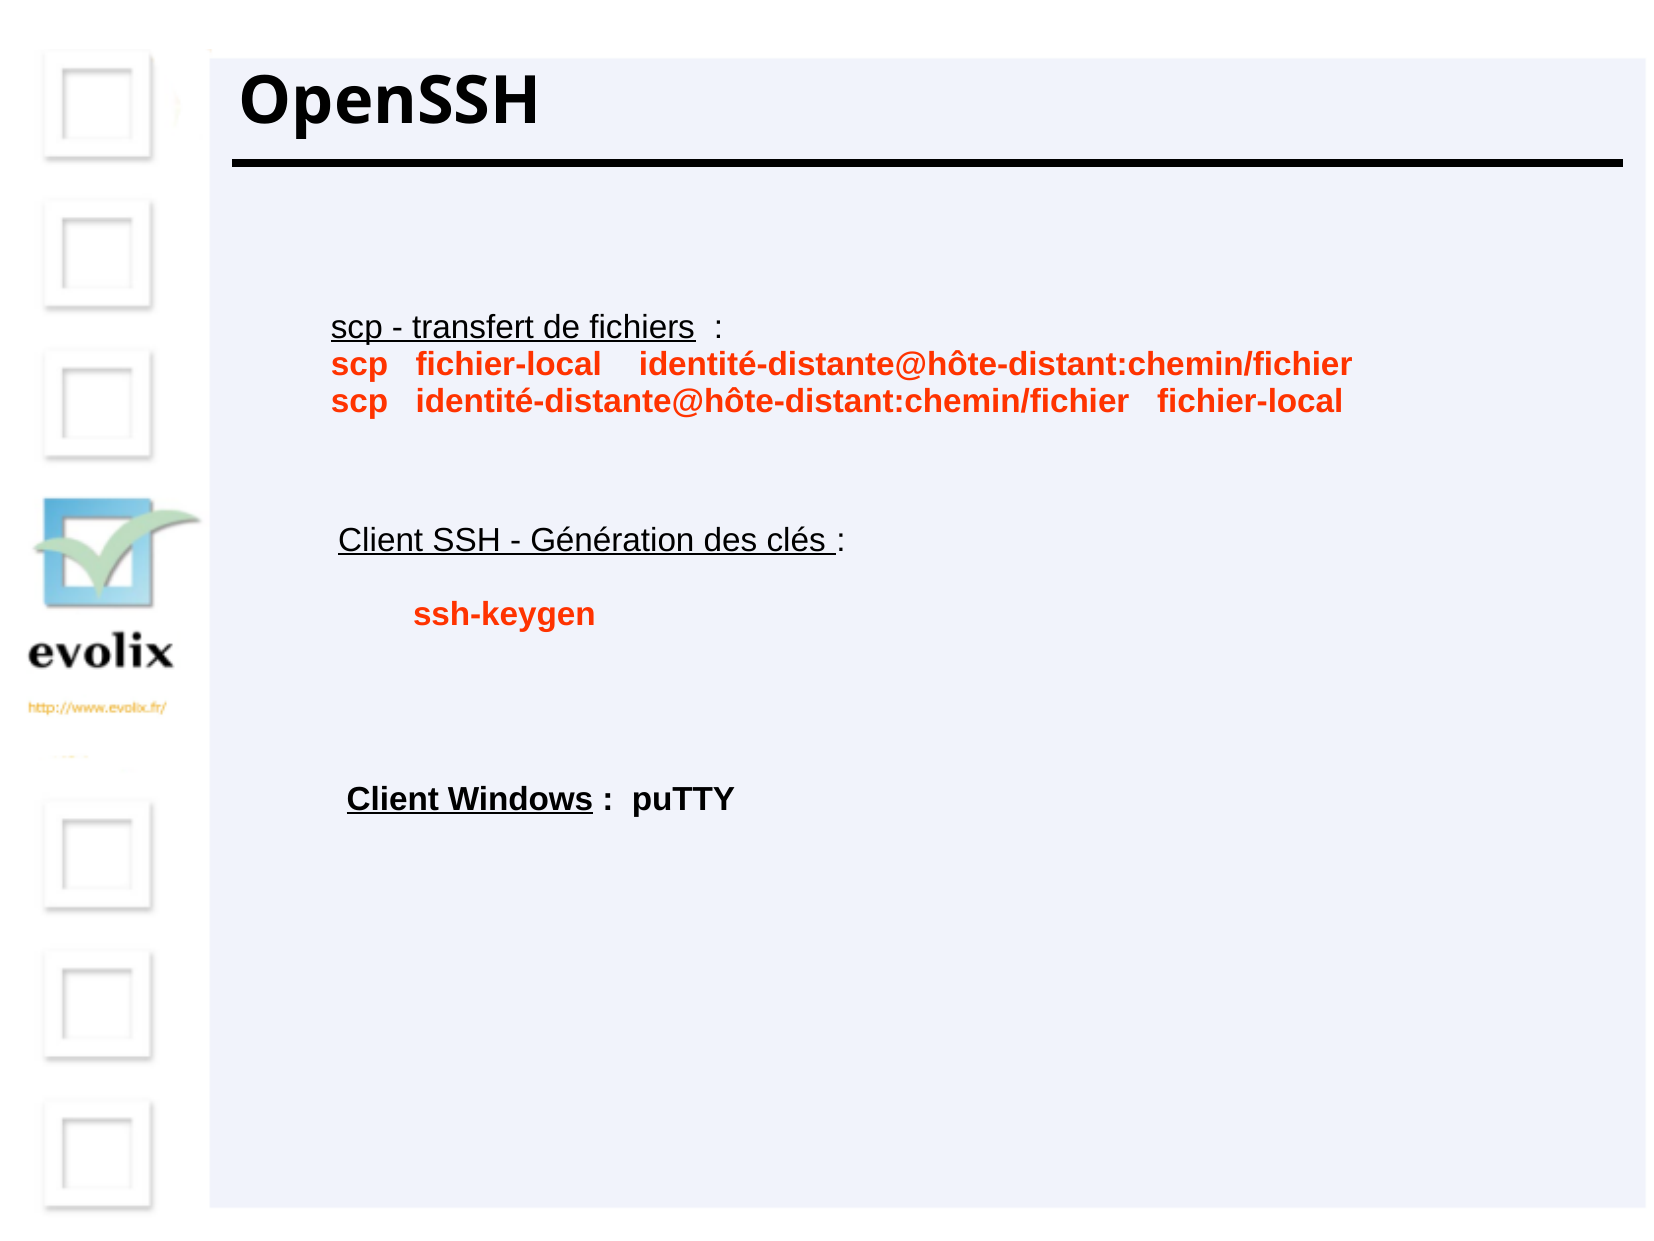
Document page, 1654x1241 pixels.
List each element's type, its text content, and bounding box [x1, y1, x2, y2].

title OpenSSH [238, 0, 1530, 196]
text_box scp - transfert de fichiers : scp fichier-local identité-distante@hôte-distant:chemin/fichier scp identité-distante@hôte-distant:chemin/fichier fichier-local [316, 300, 1369, 428]
picture [0, 49, 1654, 1218]
text_box Client Windows : puTTY [256, 772, 752, 825]
text_box Client SSH - Génération des clés : ssh-keygen [323, 513, 861, 863]
